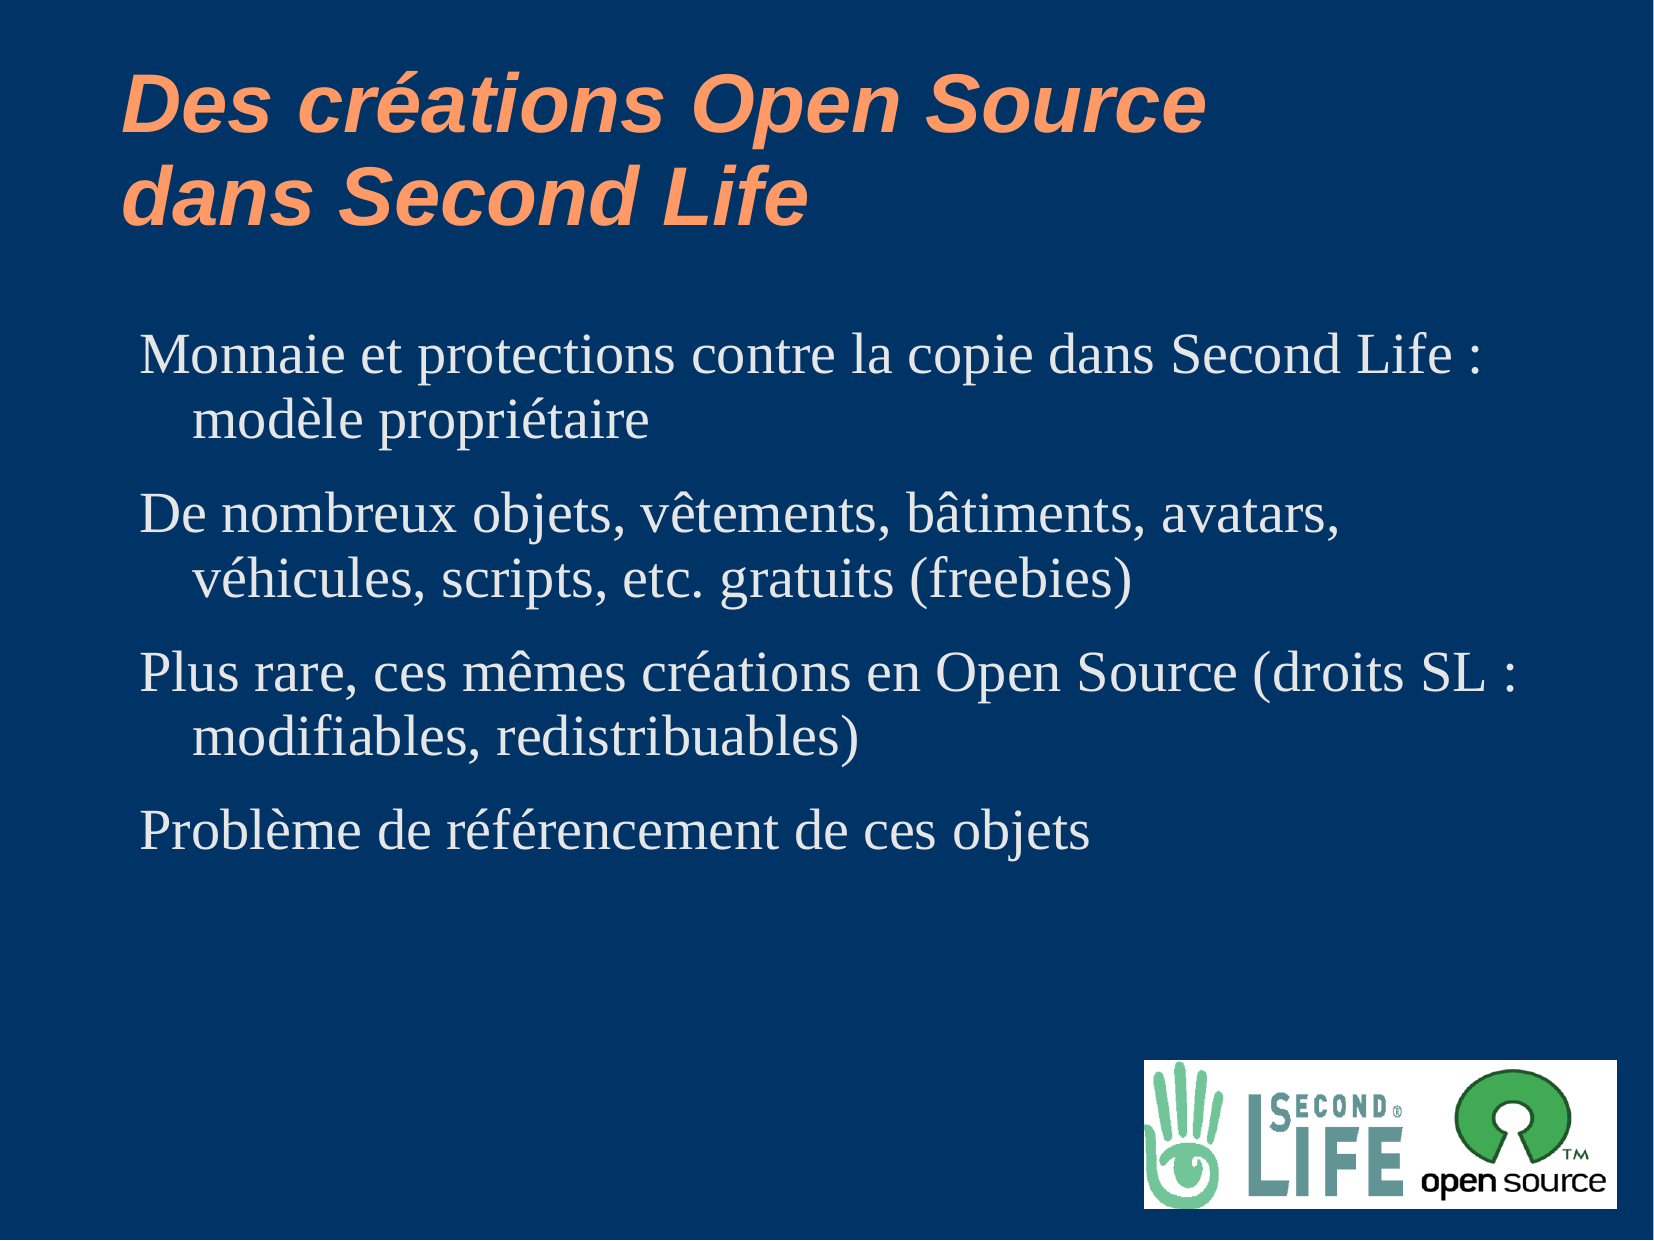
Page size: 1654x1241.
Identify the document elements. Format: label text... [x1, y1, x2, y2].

title Des créations Open Source dans Second Life [121, 24, 1534, 276]
list Monnaie et protections contre la copie dans Second Life : modèle propriétaire De nombreux objets, vêtements, bâtiments, avatars, véhicules, scripts, etc. gratuits (freebies) Plus rare, ces mêmes créations en Open Source (droits SL : modifiables, redistribuables) Problème de référencement de ces objets [121, 322, 1561, 1118]
picture [1144, 1060, 1617, 1209]
